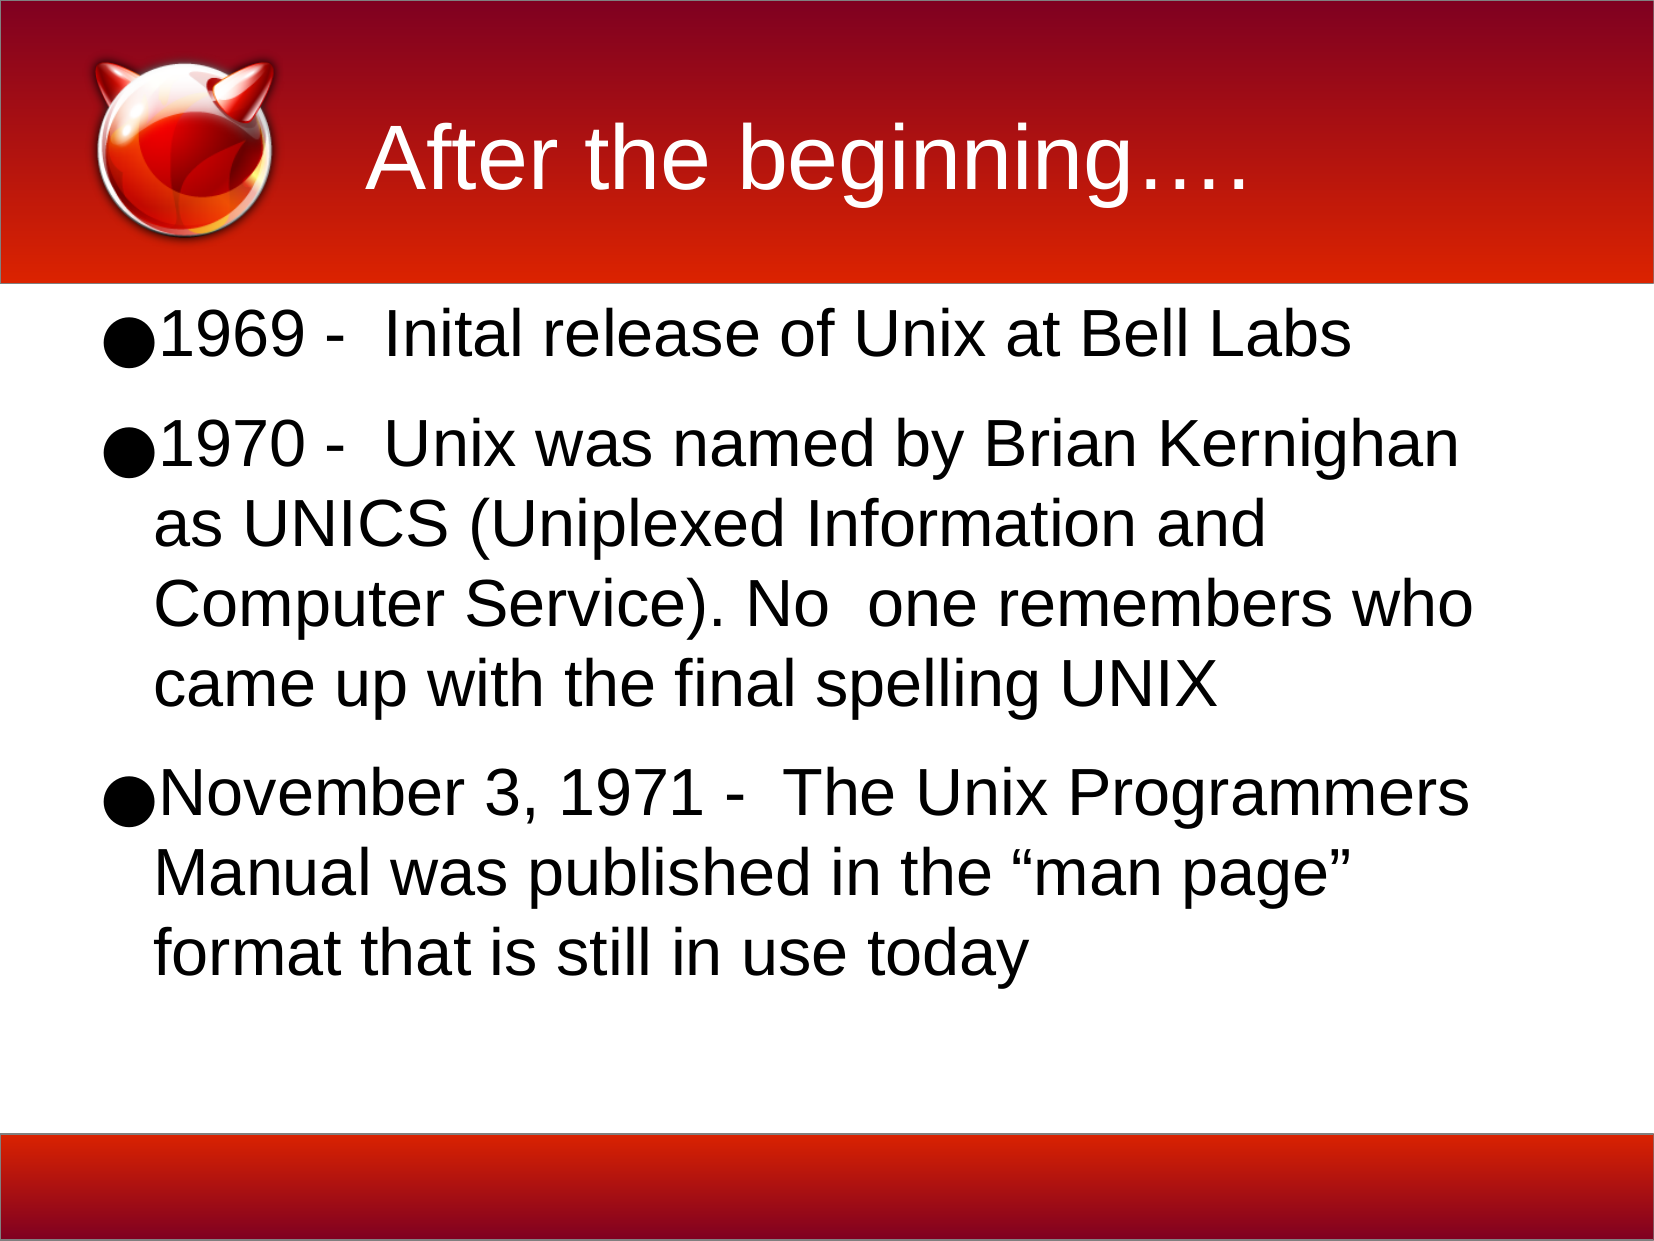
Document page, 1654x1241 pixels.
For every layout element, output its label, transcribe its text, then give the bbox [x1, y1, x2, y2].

text_box 1969 - Inital release of Unix at Bell Labs 1970 - Unix was named by Brian Kernighan as UNICS (Uniplexed Information and Computer Service). No one remembers who came up with the final spelling UNIX November 3, 1971 - The Unix Programmers Manual was published in the “man page” format that is still in use today [82, 290, 1538, 1010]
text_box After the beginning…. [82, 49, 1536, 257]
